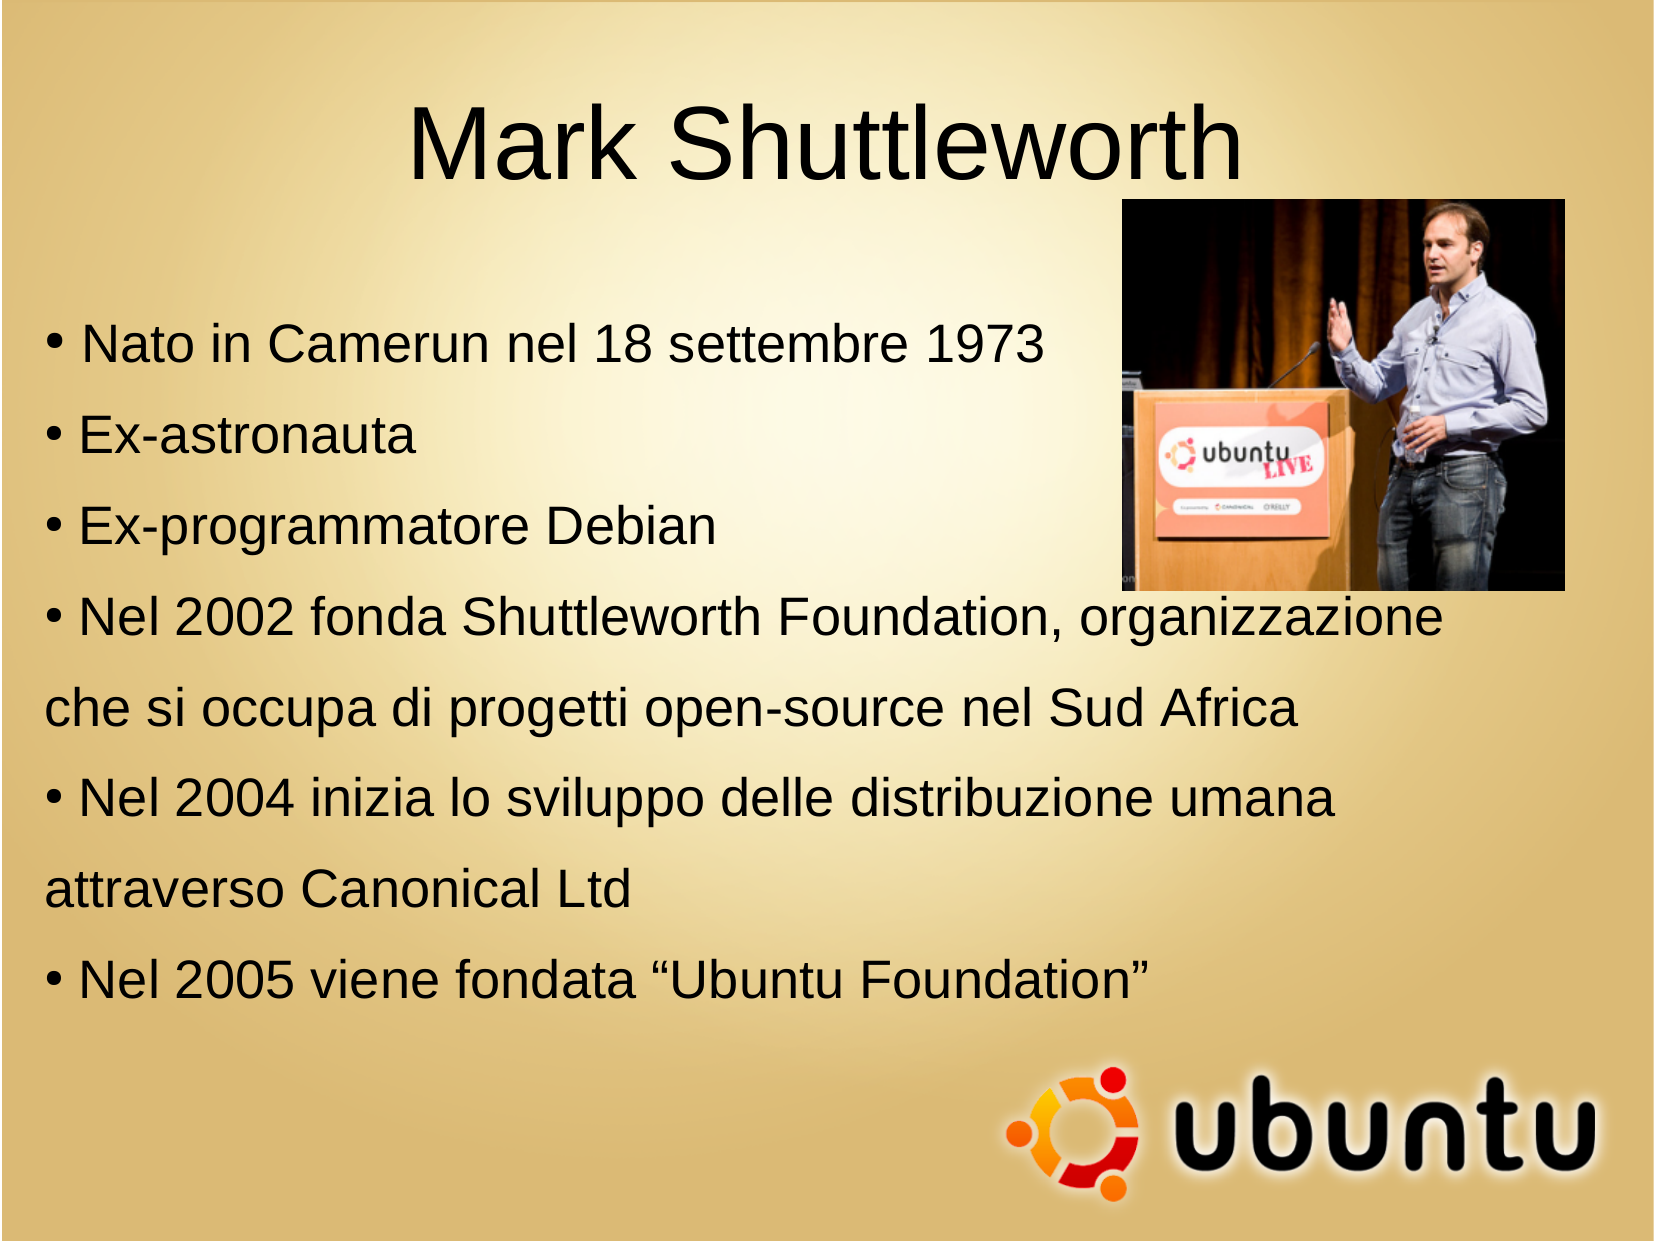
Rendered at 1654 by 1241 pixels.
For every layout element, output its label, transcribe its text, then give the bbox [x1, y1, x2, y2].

picture [2, 0, 1654, 1241]
title Mark Shuttleworth [82, 29, 1571, 257]
text_box Nato in Camerun nel 18 settembre 1973 Ex-astronauta Ex-programmatore Debian Nel 2002 fonda Shuttleworth Foundation, organizzazione che si occupa di progetti open-source nel Sud Africa Nel 2004 inizia lo sviluppo delle distribuzione umana attraverso Canonical Ltd Nel 2005 viene fondata “Ubuntu Foundation” [29, 269, 1536, 1063]
